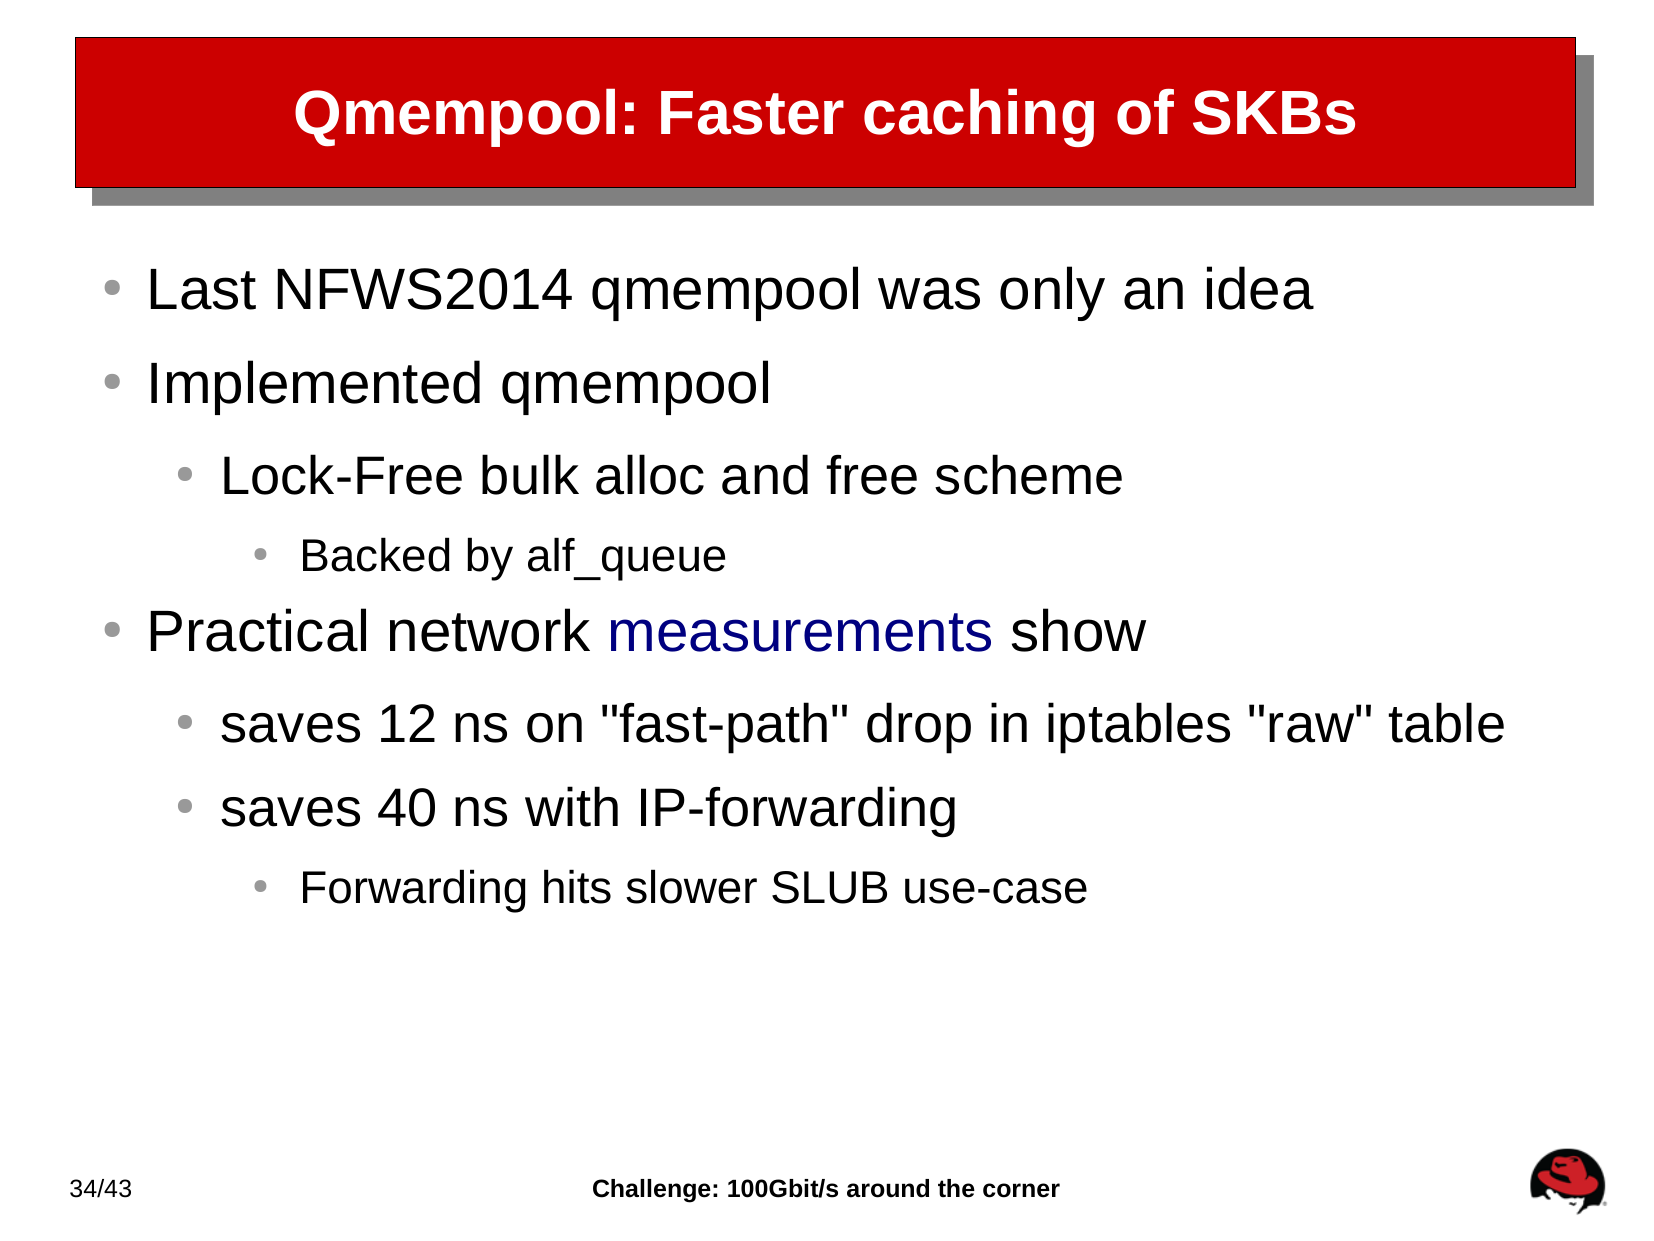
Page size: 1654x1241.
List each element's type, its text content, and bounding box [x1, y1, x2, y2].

title Qmempool: Faster caching of SKBs [82, 37, 1571, 188]
picture [1529, 1146, 1613, 1224]
list Last NFWS2014 qmempool was only an idea Implemented qmempool Lock-Free bulk alloc and free scheme Backed by alf_queue Practical network measurements show saves 12 ns on "fast-path" drop in iptables "raw" table saves 40 ns with IP-forwarding Forwarding hits slower SLUB use-case [86, 256, 1576, 1051]
